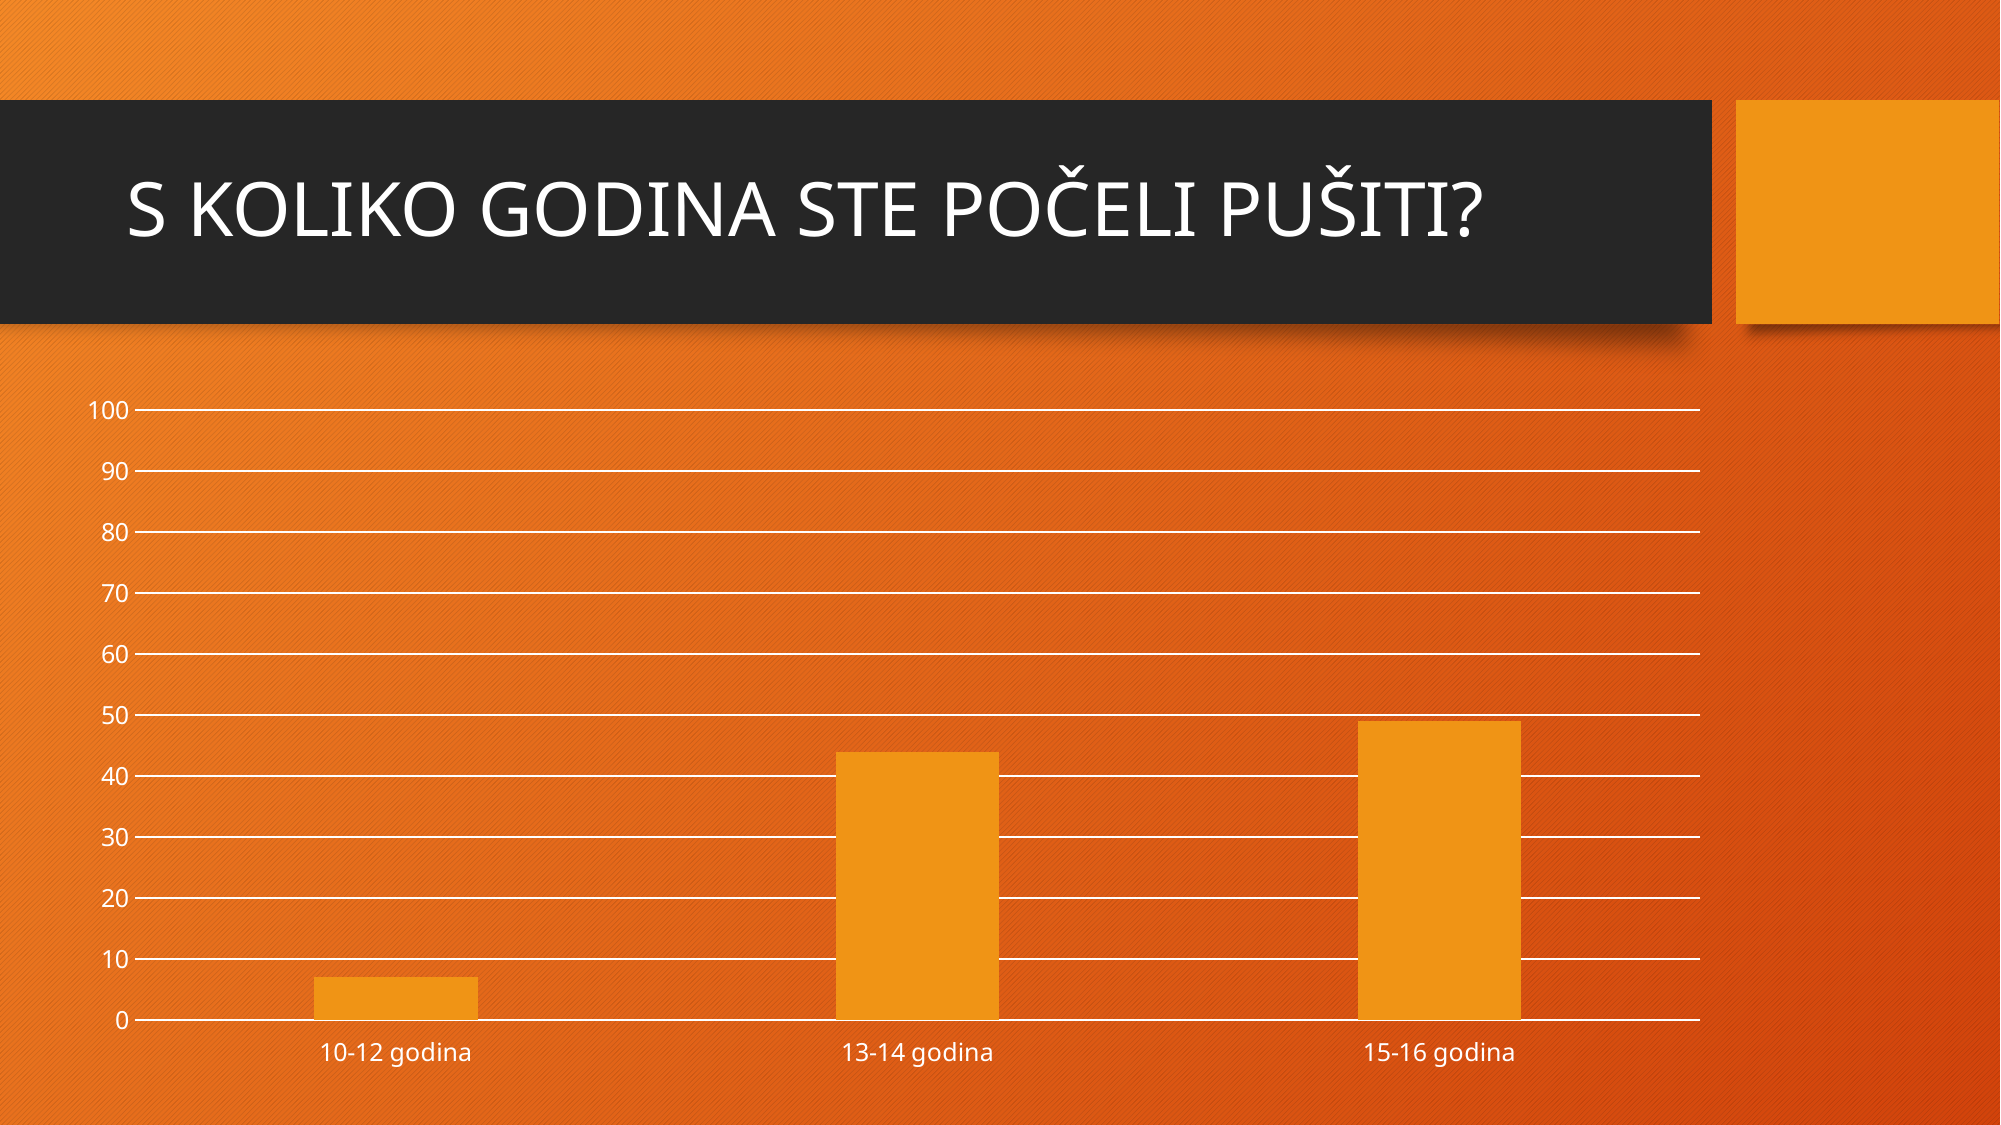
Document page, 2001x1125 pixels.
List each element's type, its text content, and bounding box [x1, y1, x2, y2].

chart [53, 378, 1734, 1084]
title S KOLIKO GODINA STE POČELI PUŠITI? [111, 123, 1689, 301]
